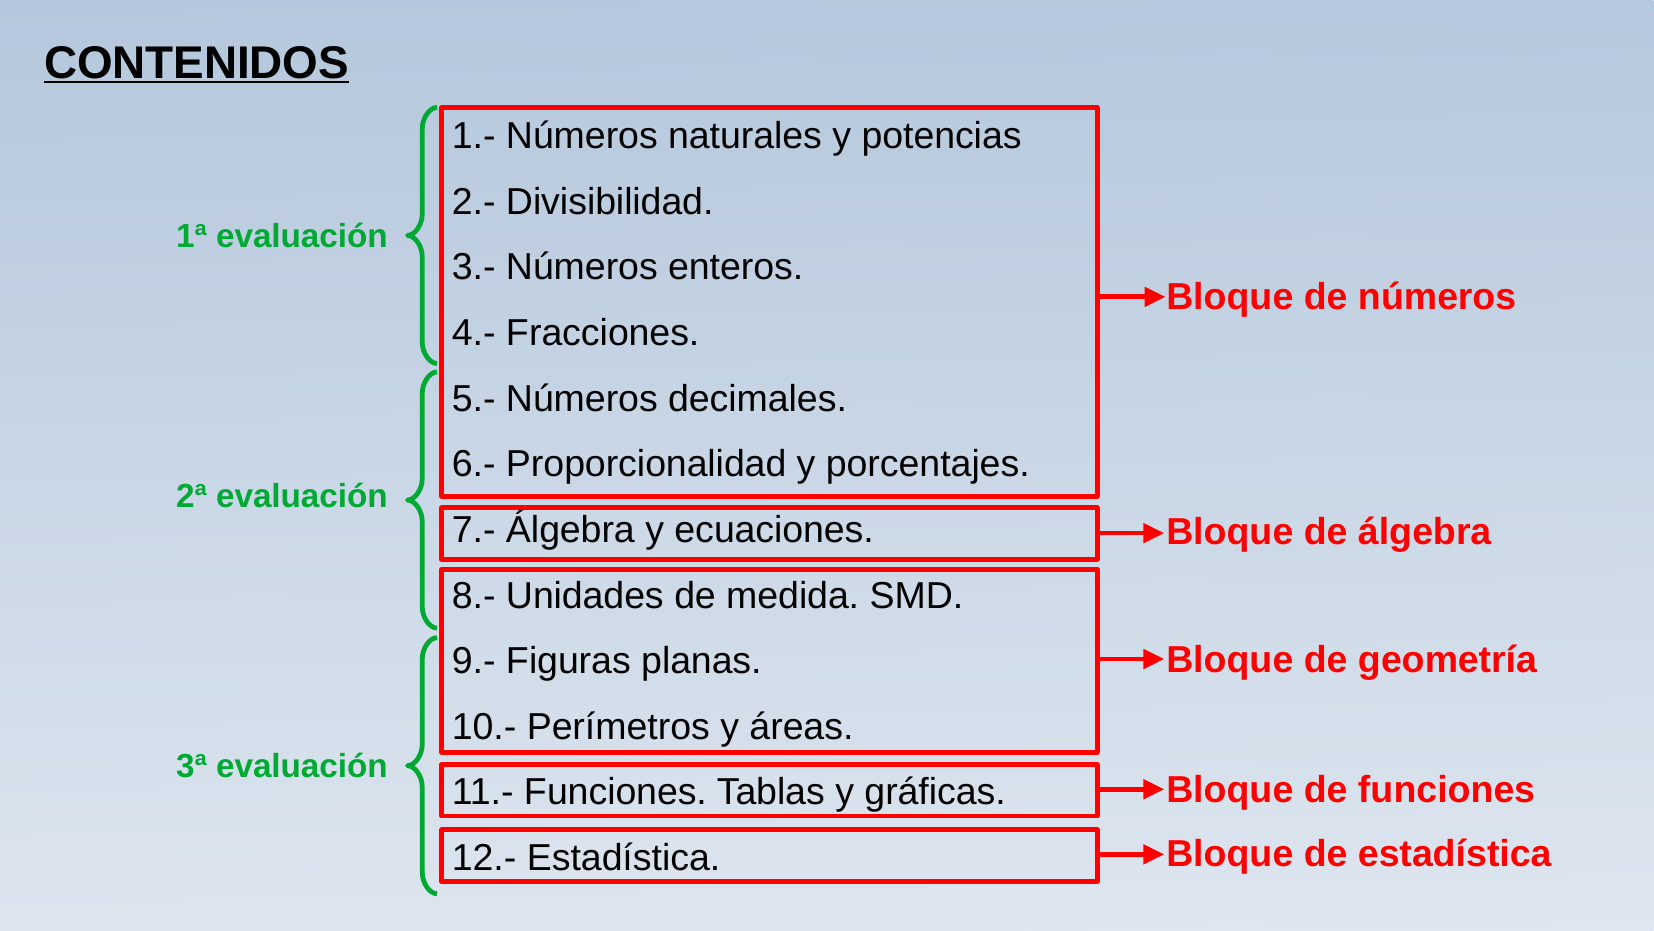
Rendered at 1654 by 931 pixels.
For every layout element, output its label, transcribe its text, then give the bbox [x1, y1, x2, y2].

text_box 3ª evaluación [161, 739, 408, 792]
text_box Bloque de geometría [1151, 630, 1593, 688]
text_box 1.- Números naturales y potencias 2.- Divisibilidad. 3.- Números enteros. 4.- Fracciones. 5.- Números decimales. 6.- Proporcionalidad y porcentajes. 7.- Álgebra y ecuaciones. 8.- Unidades de medida. SMD. 9.- Figuras planas. 10.- Perímetros y áreas. 11.- Funciones. Tablas y gráficas. 12.- Estadística. [444, 510, 1095, 557]
text_box Bloque de números [1151, 267, 1551, 327]
text_box 1.- Números naturales y potencias 2.- Divisibilidad. 3.- Números enteros. 4.- Fracciones. 5.- Números decimales. 6.- Proporcionalidad y porcentajes. 7.- Álgebra y ecuaciones. 8.- Unidades de medida. SMD. 9.- Figuras planas. 10.- Perímetros y áreas. 11.- Funciones. Tablas y gráficas. 12.- Estadística. [444, 110, 1095, 494]
text_box CONTENIDOS [29, 29, 1388, 96]
text_box 1.- Números naturales y potencias 2.- Divisibilidad. 3.- Números enteros. 4.- Fracciones. 5.- Números decimales. 6.- Proporcionalidad y porcentajes. 7.- Álgebra y ecuaciones. 8.- Unidades de medida. SMD. 9.- Figuras planas. 10.- Perímetros y áreas. 11.- Funciones. Tablas y gráficas. 12.- Estadística. [444, 767, 1095, 814]
text_box Bloque de funciones [1151, 760, 1592, 818]
text_box 2ª evaluación [161, 470, 408, 523]
text_box 1.- Números naturales y potencias 2.- Divisibilidad. 3.- Números enteros. 4.- Fracciones. 5.- Números decimales. 6.- Proporcionalidad y porcentajes. 7.- Álgebra y ecuaciones. 8.- Unidades de medida. SMD. 9.- Figuras planas. 10.- Perímetros y áreas. 11.- Funciones. Tablas y gráficas. 12.- Estadística. [431, 107, 1111, 918]
text_box Bloque de estadística [1151, 825, 1592, 883]
text_box 1ª evaluación [161, 209, 408, 262]
text_box 1.- Números naturales y potencias 2.- Divisibilidad. 3.- Números enteros. 4.- Fracciones. 5.- Números decimales. 6.- Proporcionalidad y porcentajes. 7.- Álgebra y ecuaciones. 8.- Unidades de medida. SMD. 9.- Figuras planas. 10.- Perímetros y áreas. 11.- Funciones. Tablas y gráficas. 12.- Estadística. [444, 572, 1095, 750]
text_box Bloque de álgebra [1151, 503, 1551, 563]
text_box 1.- Números naturales y potencias 2.- Divisibilidad. 3.- Números enteros. 4.- Fracciones. 5.- Números decimales. 6.- Proporcionalidad y porcentajes. 7.- Álgebra y ecuaciones. 8.- Unidades de medida. SMD. 9.- Figuras planas. 10.- Perímetros y áreas. 11.- Funciones. Tablas y gráficas. 12.- Estadística. [444, 832, 1095, 879]
